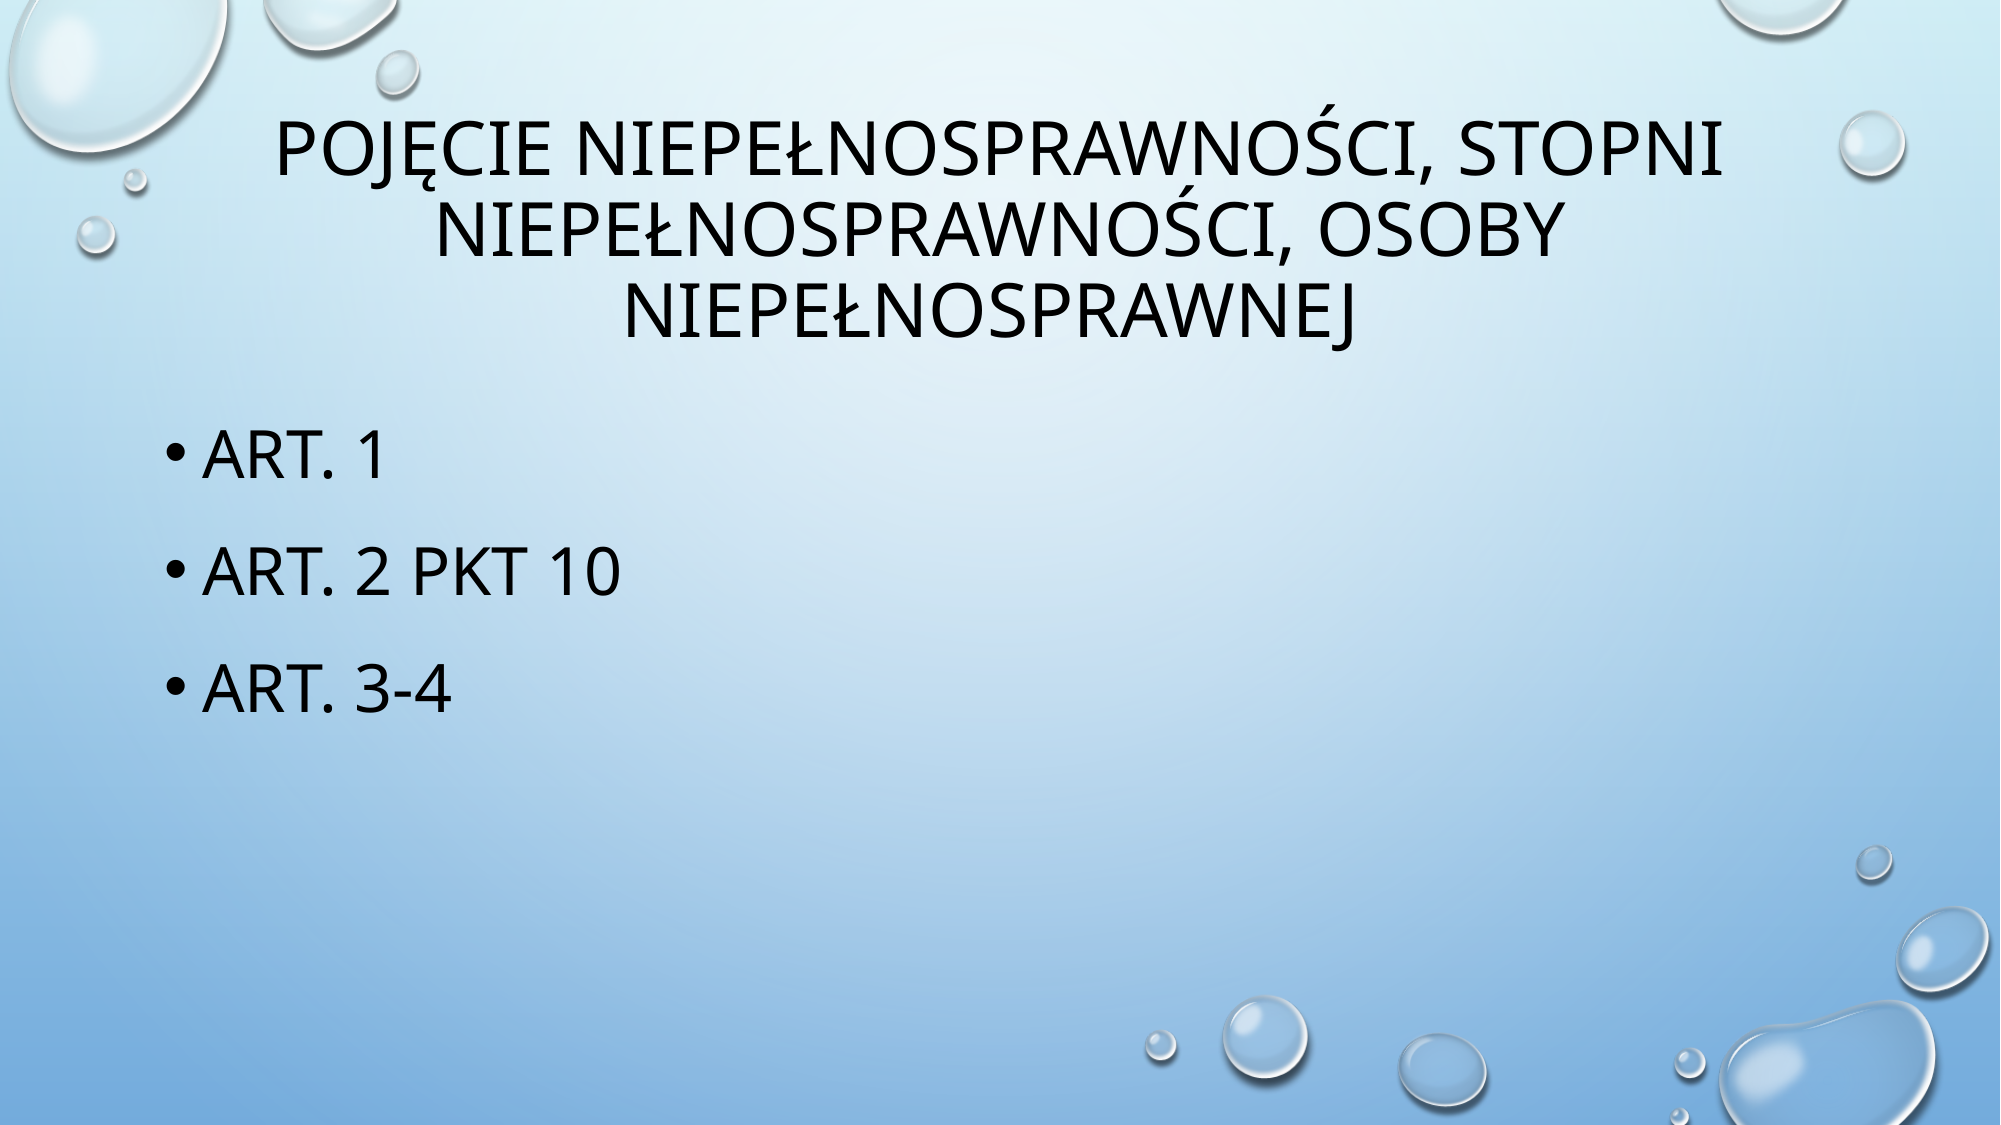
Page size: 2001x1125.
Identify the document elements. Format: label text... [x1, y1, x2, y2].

title Pojęcie niepełnosprawności, stopni niepełnosprawności, osoby niepełnosprawnej [149, 101, 1851, 364]
list Art. 1 Art. 2 pkt 10 Art. 3-4 [149, 388, 1850, 950]
